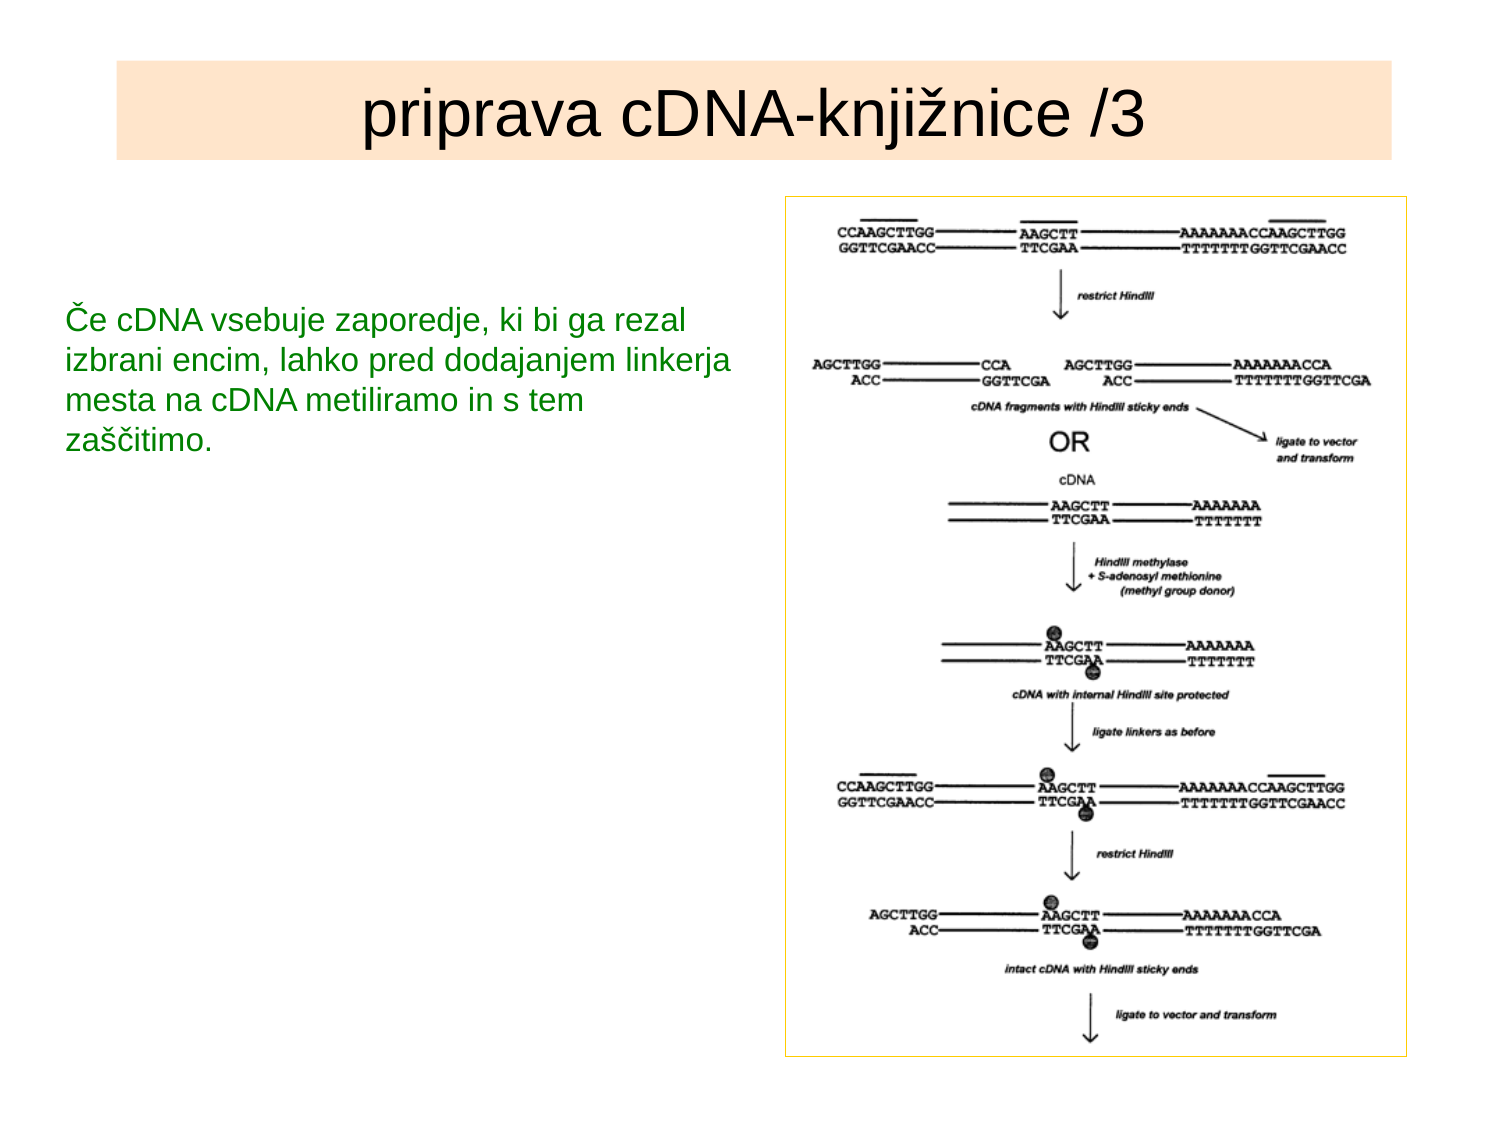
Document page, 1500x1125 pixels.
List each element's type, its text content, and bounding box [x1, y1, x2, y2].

picture [785, 196, 1406, 1056]
title priprava cDNA-knjižnice /3 [116, 60, 1392, 160]
list Če cDNA vsebuje zaporedje, ki bi ga rezal izbrani encim, lahko pred dodajanjem linkerja mesta na cDNA metiliramo in s tem zaščitimo. [50, 290, 750, 693]
